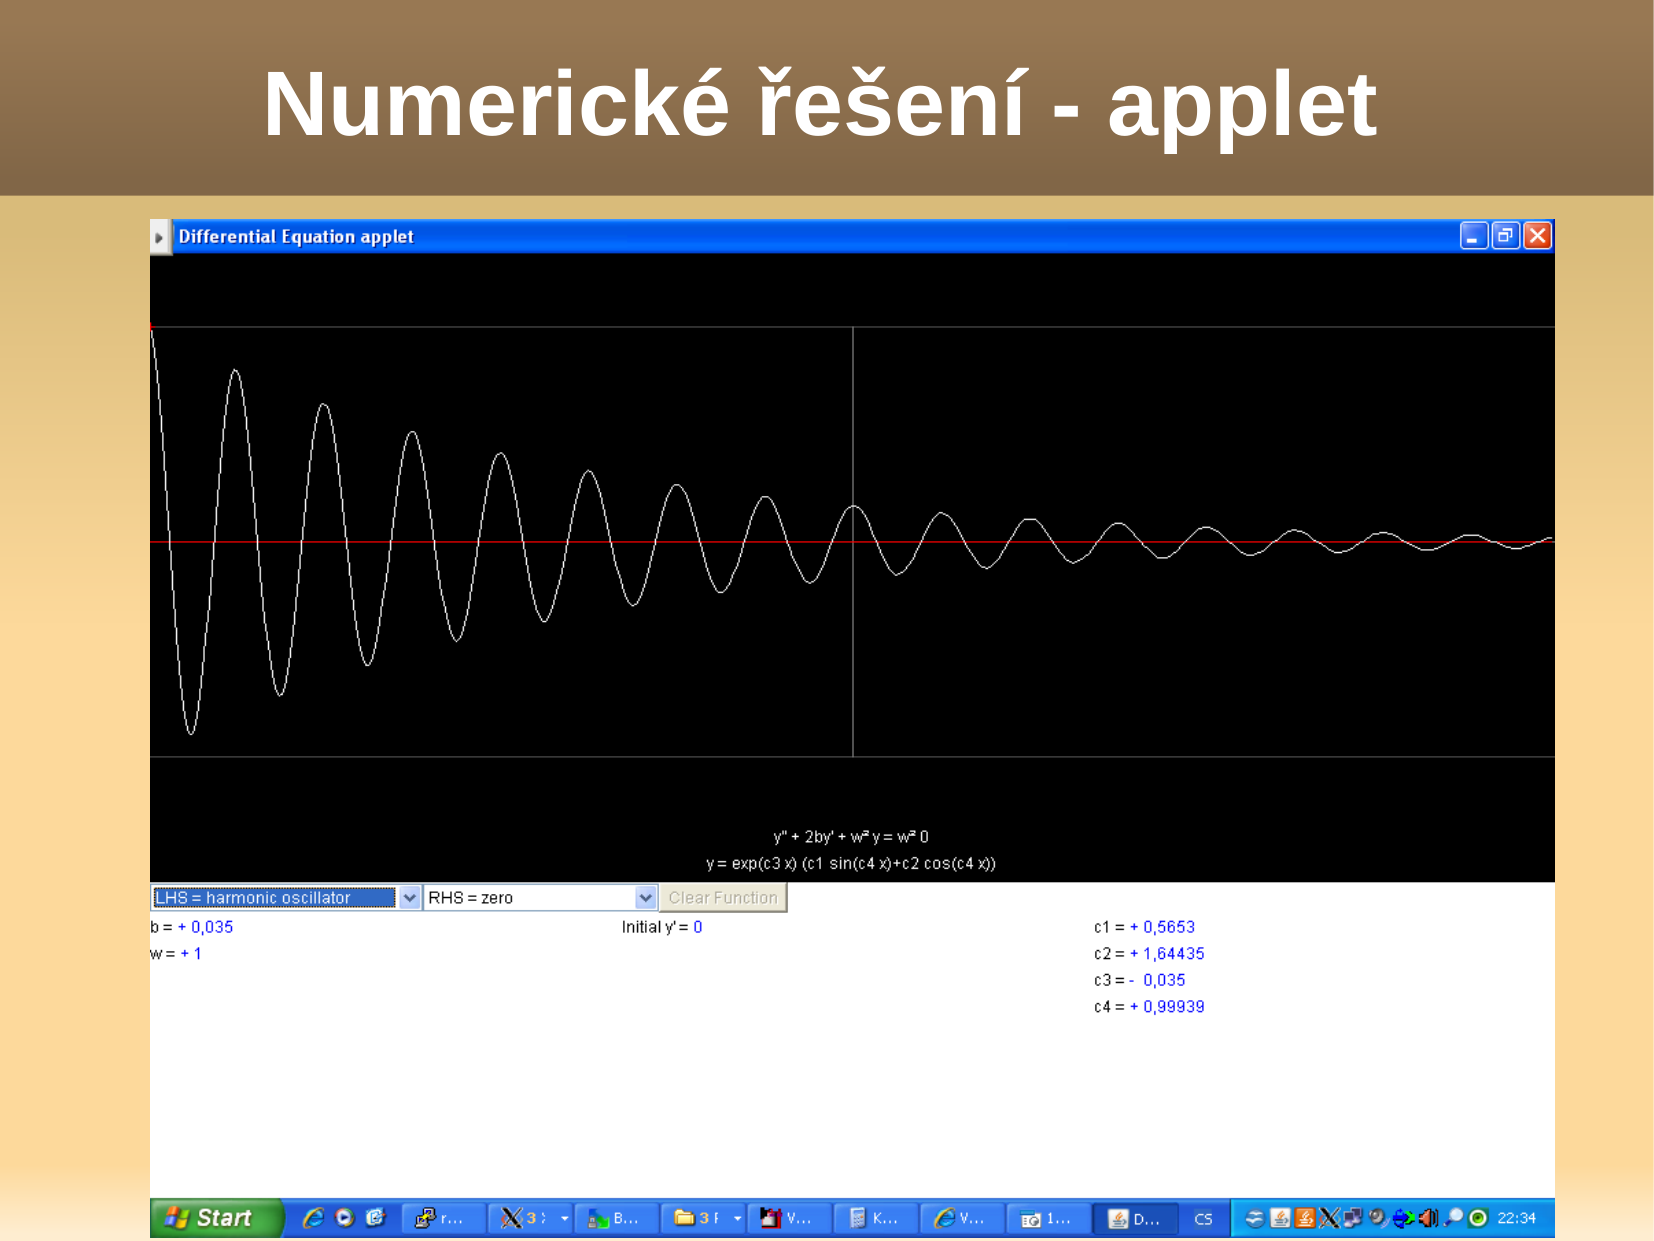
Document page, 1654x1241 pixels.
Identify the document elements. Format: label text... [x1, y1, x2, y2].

picture [0, 0, 1654, 1241]
title Numerické řešení - applet [76, 0, 1565, 208]
